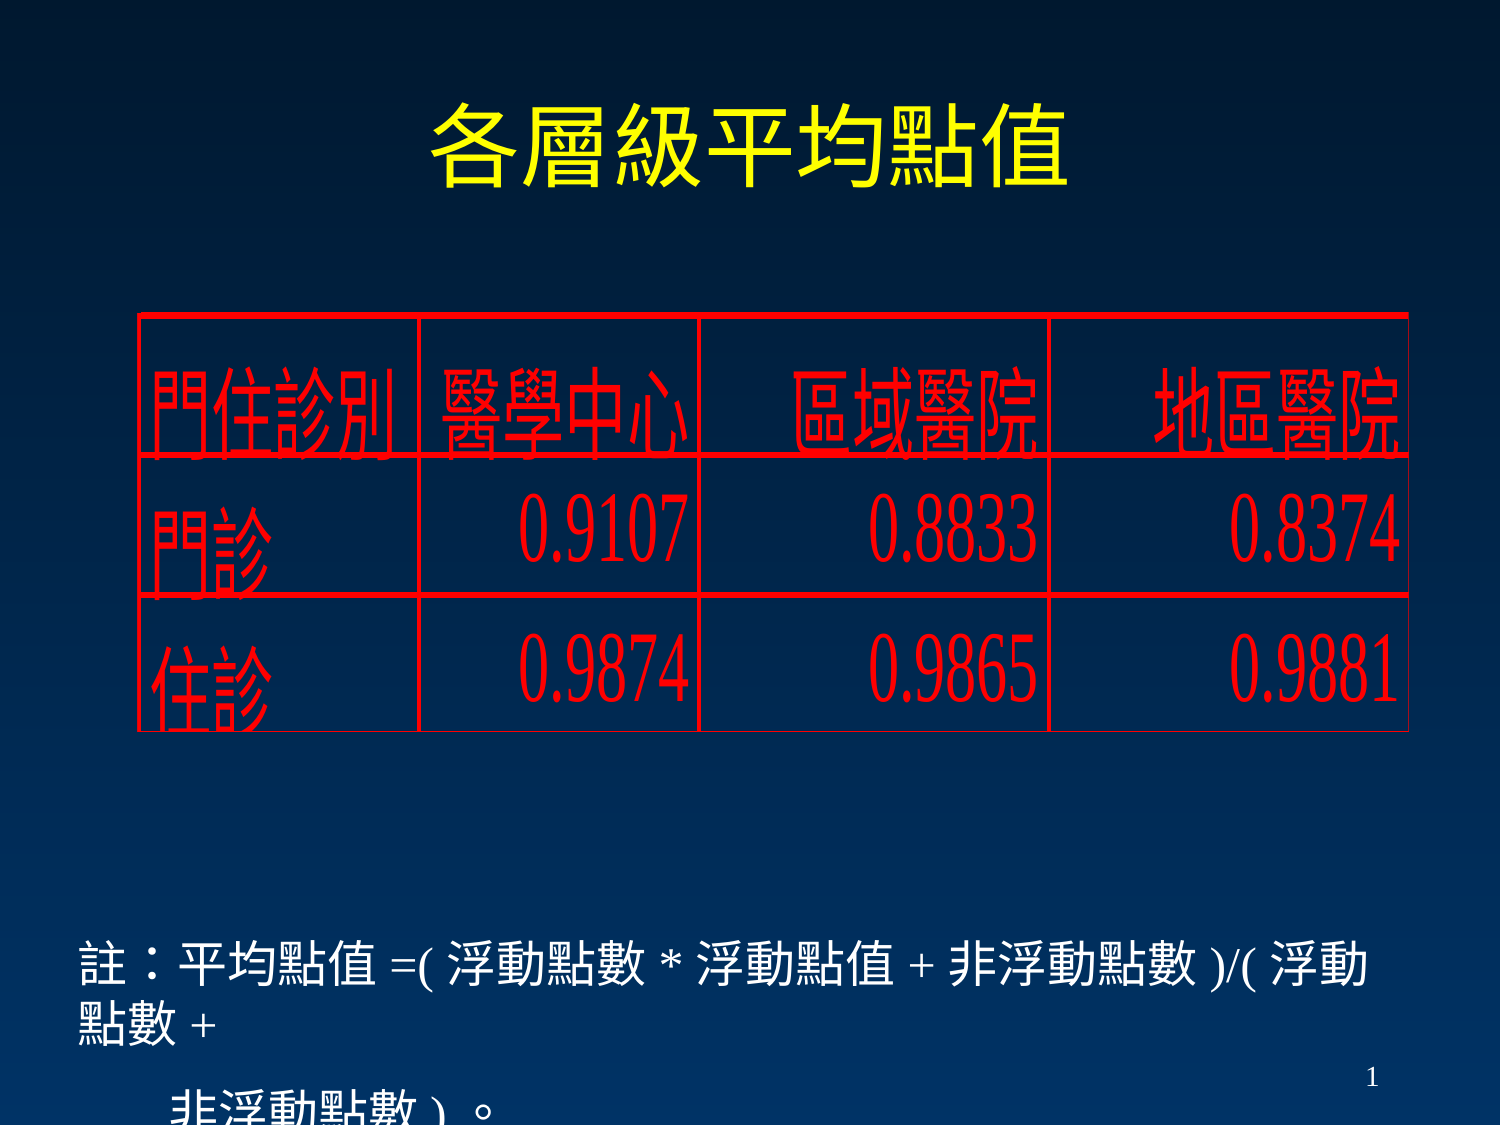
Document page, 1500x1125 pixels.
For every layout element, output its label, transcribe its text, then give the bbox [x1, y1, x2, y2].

title 各層級平均點值 [112, 50, 1388, 238]
text_box 註：平均點值=(浮動點數*浮動點值+非浮動點數)/(浮動點數+ 非浮動點數)。 [62, 924, 1426, 1090]
chart [137, 312, 1413, 738]
